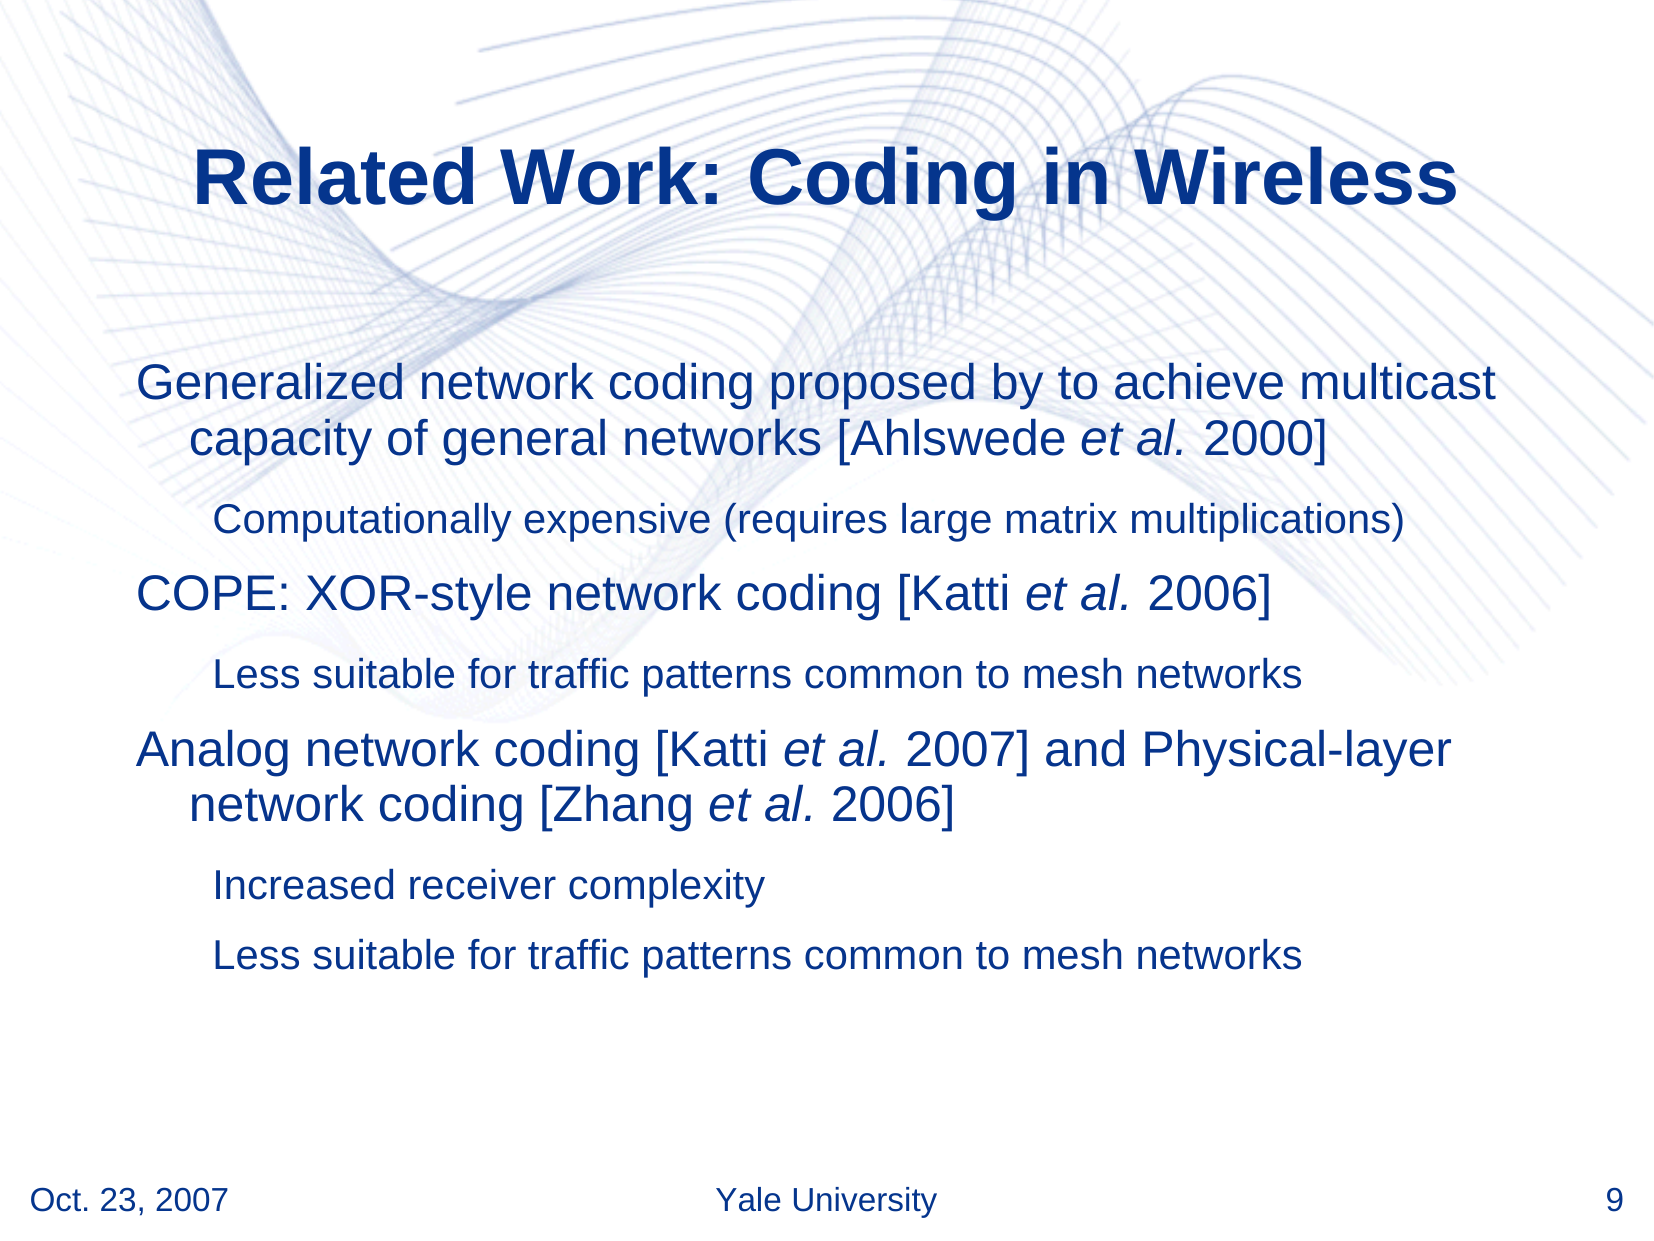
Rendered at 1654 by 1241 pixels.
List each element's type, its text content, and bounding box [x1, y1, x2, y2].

list Generalized network coding proposed by to achieve multicast capacity of general networks [Ahlswede et al. 2000] Computationally expensive (requires large matrix multiplications) COPE: XOR-style network coding [Katti et al. 2006] Less suitable for traffic patterns common to mesh networks Analog network coding [Katti et al. 2007] and Physical-layer network coding [Zhang et al. 2006] Increased receiver complexity Less suitable for traffic patterns common to mesh networks [118, 354, 1536, 1108]
picture [0, 0, 1654, 1241]
title Related Work: Coding in Wireless [118, 66, 1536, 288]
